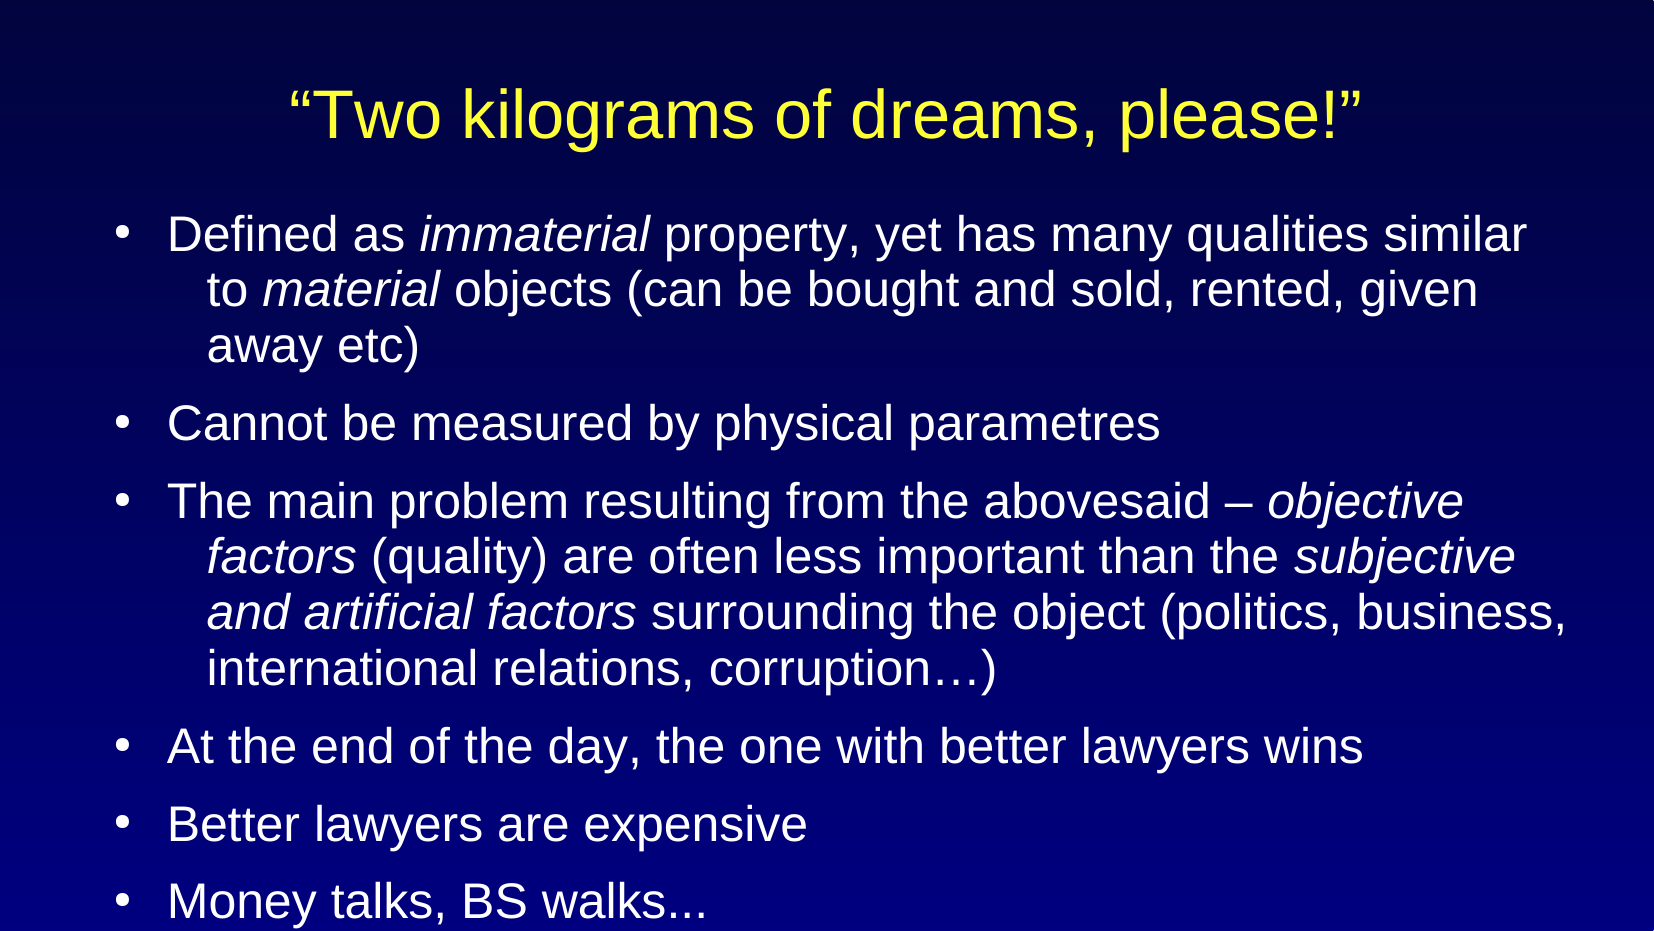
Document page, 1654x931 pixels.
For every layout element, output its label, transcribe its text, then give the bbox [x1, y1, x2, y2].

title “Two kilograms of dreams, please!” [82, 37, 1571, 193]
list Defined as immaterial property, yet has many qualities similar to material objects (can be bought and sold, rented, given away etc) Cannot be measured by physical parametres The main problem resulting from the abovesaid – objective factors (quality) are often less important than the subjective and artificial factors surrounding the object (politics, business, international relations, corruption…) At the end of the day, the one with better lawyers wins Better lawyers are expensive Money talks, BS walks... [82, 205, 1571, 930]
